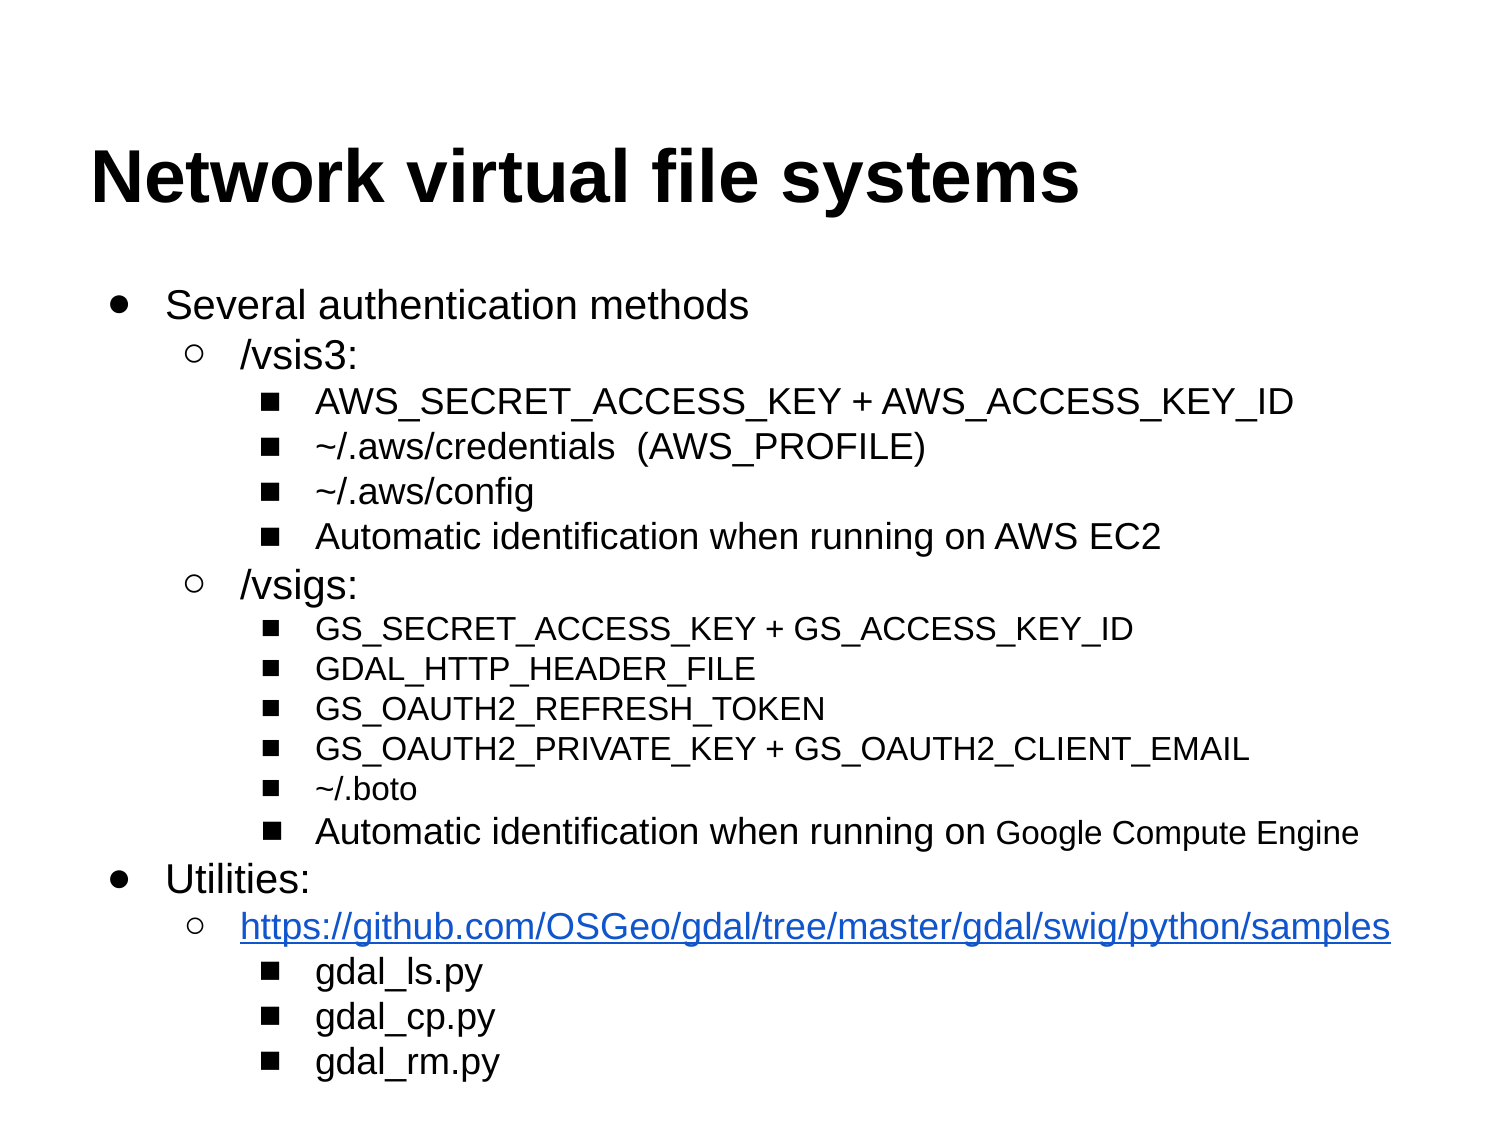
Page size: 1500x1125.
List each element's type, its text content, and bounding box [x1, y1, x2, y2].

title Network virtual file systems [75, 45, 1425, 233]
list Several authentication methods /vsis3: AWS_SECRET_ACCESS_KEY + AWS_ACCESS_KEY_ID ~/.aws/credentials (AWS_PROFILE) ~/.aws/config Automatic identification when running on AWS EC2 /vsigs: GS_SECRET_ACCESS_KEY + GS_ACCESS_KEY_ID GDAL_HTTP_HEADER_FILE GS_OAUTH2_REFRESH_TOKEN GS_OAUTH2_PRIVATE_KEY + GS_OAUTH2_CLIENT_EMAIL ~/.boto Automatic identification when running on Google Compute Engine Utilities: https://github.com/OSGeo/gdal/tree/master/gdal/swig/python/samples gdal_ls.py gdal_cp.py gdal_rm.py [75, 262, 1425, 1078]
